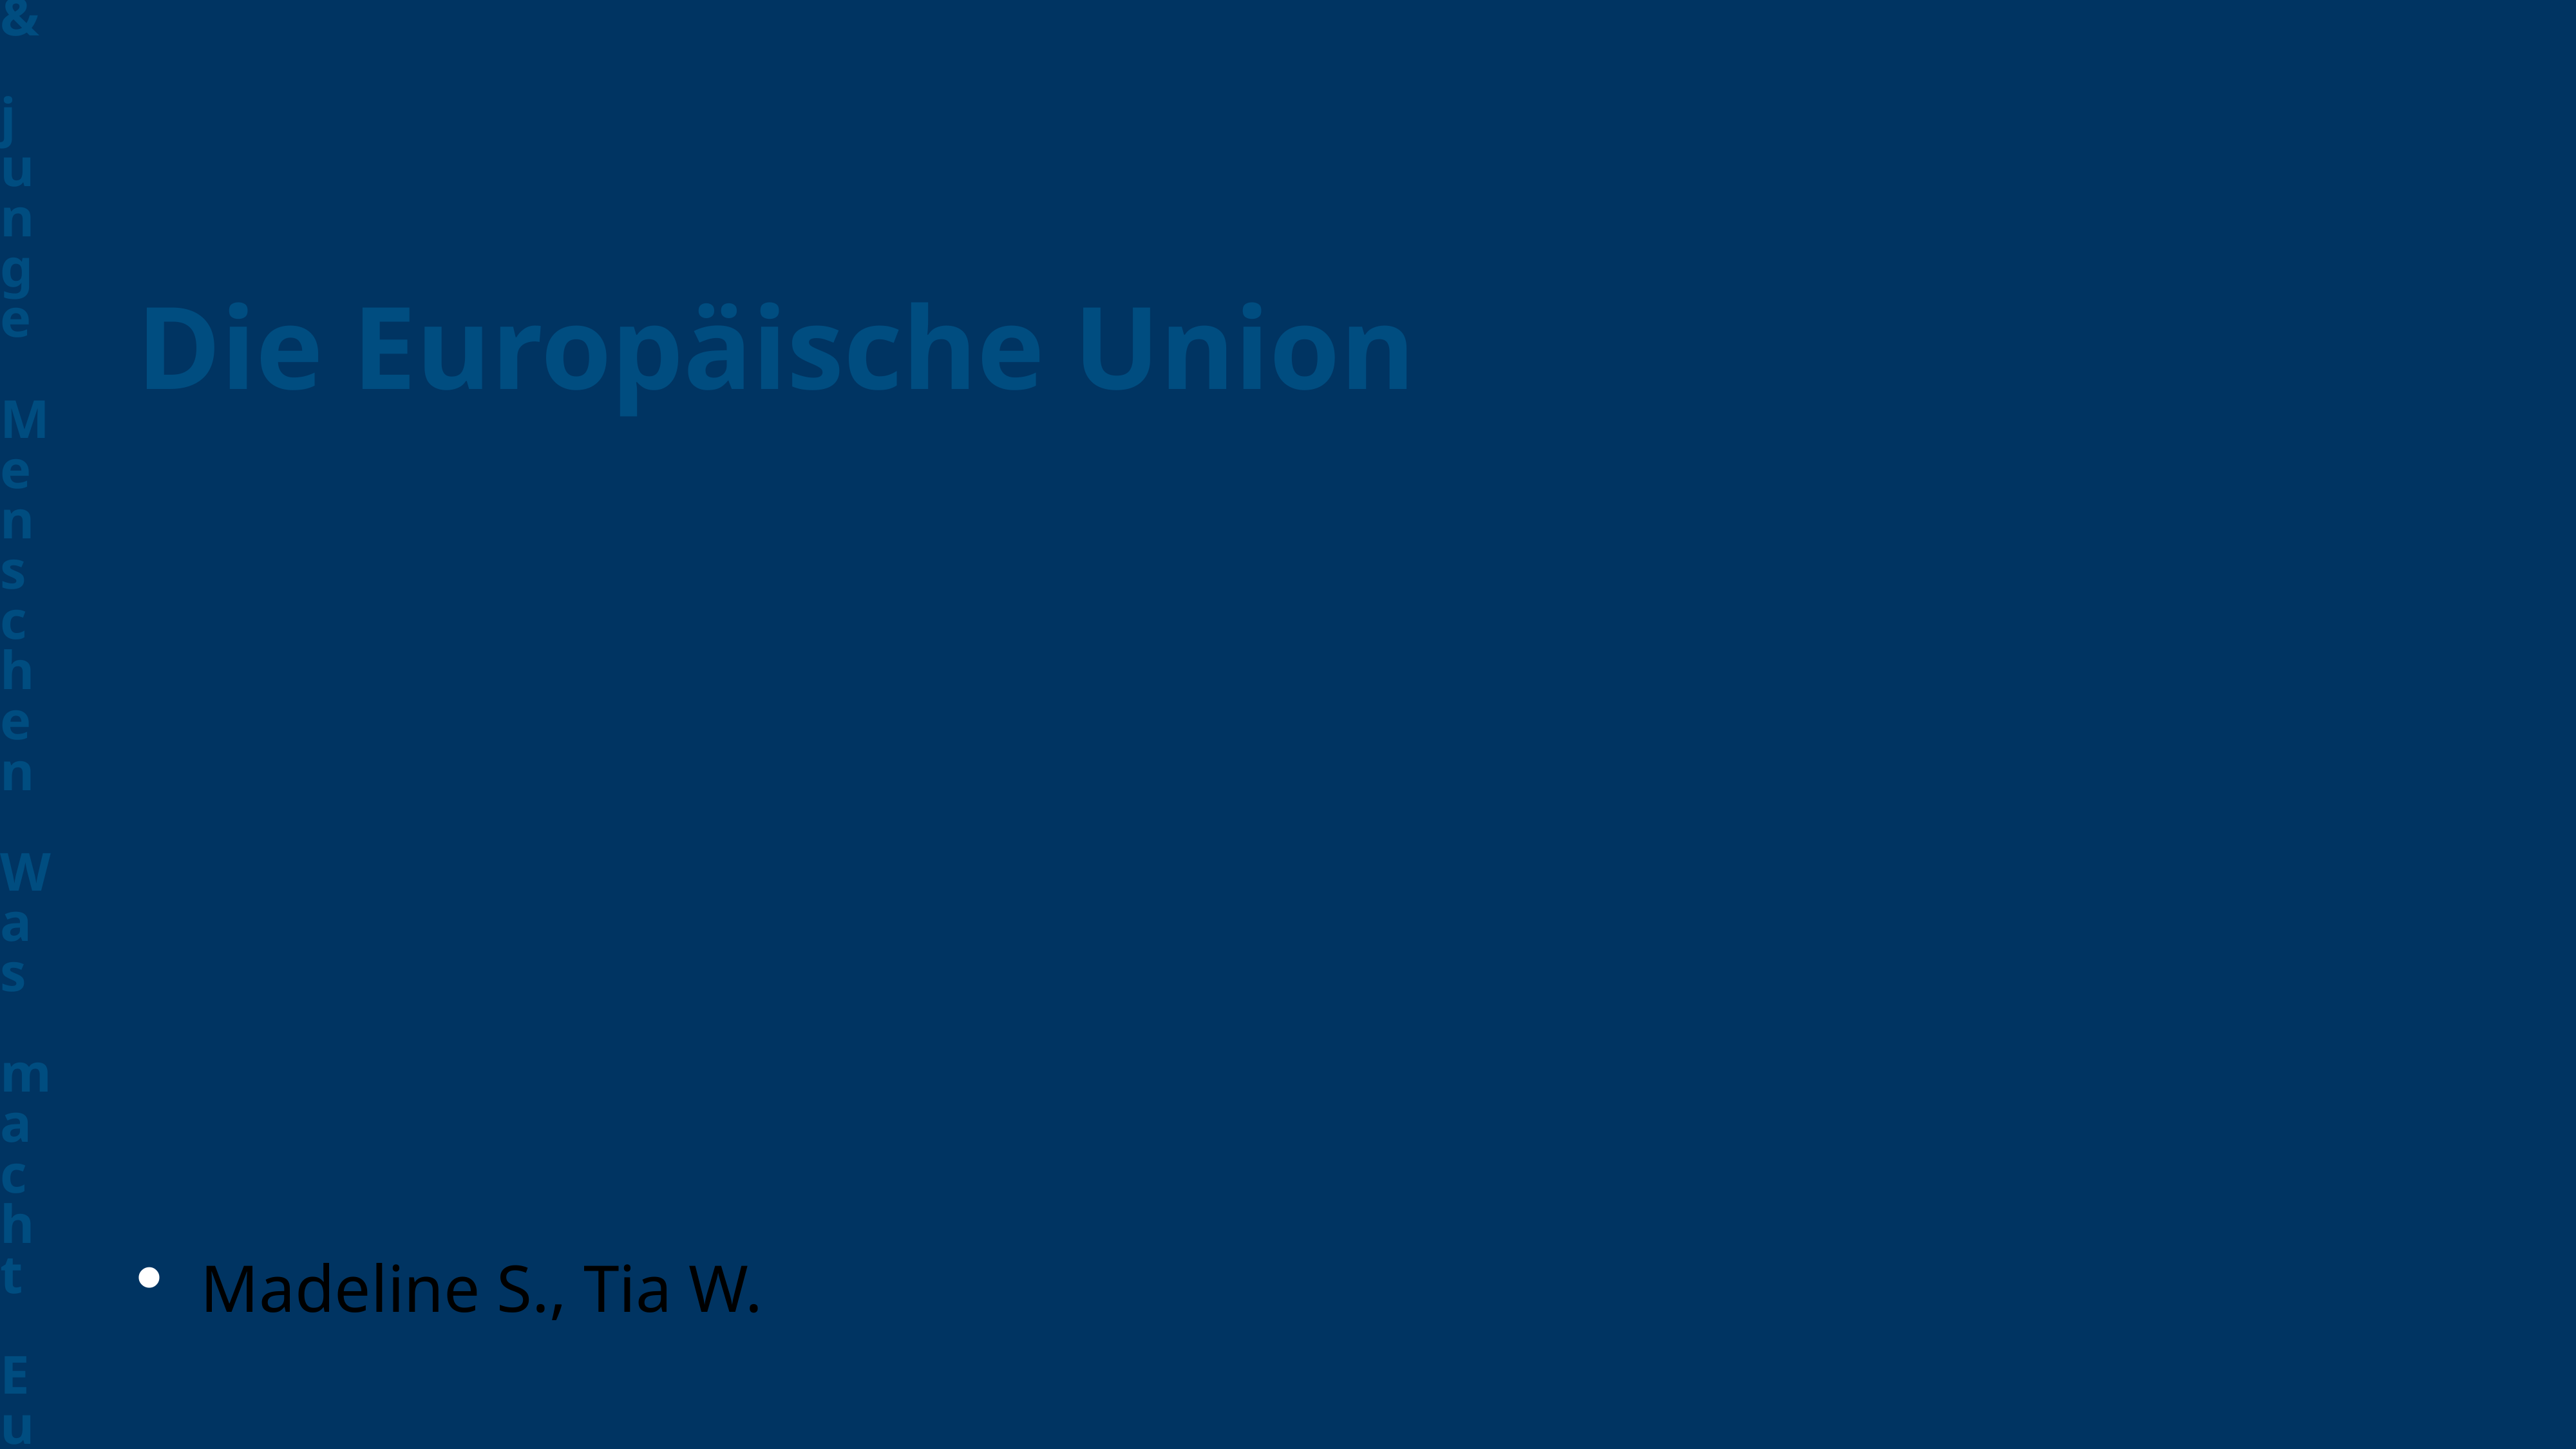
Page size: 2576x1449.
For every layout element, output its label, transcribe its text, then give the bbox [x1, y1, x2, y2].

title Die Europäische Union [127, 297, 2449, 788]
list Madeline S., Tia W. [127, 1251, 2448, 1319]
